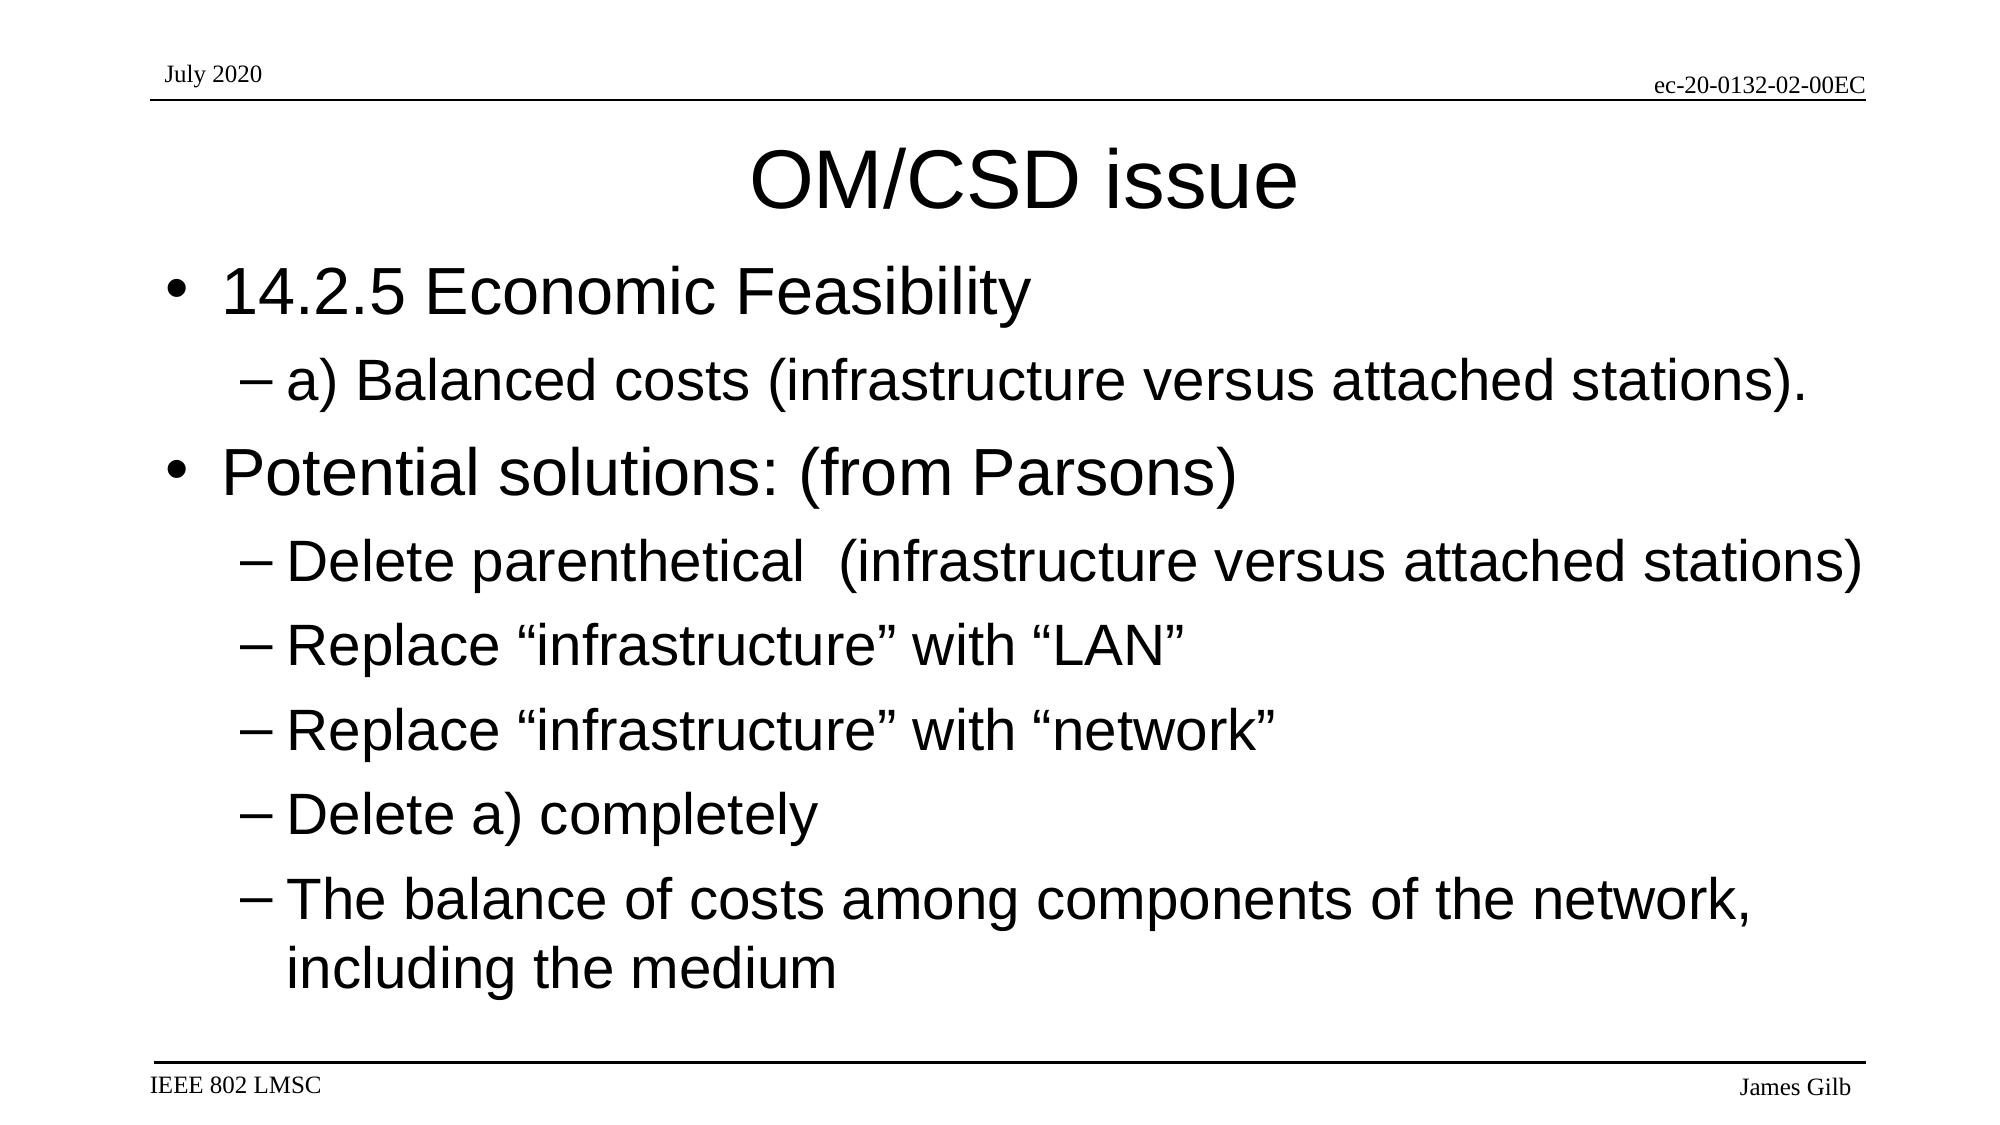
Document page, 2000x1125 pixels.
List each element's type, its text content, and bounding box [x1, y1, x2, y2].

title OM/CSD issue [149, 112, 1900, 238]
list 14.2.5 Economic Feasibility a) Balanced costs (infrastructure versus attached stations). Potential solutions: (from Parsons) Delete parenthetical (infrastructure versus attached stations) Replace “infrastructure” with “LAN” Replace “infrastructure” with “network” Delete a) completely The balance of costs among components of the network, including the medium [149, 239, 1900, 1051]
